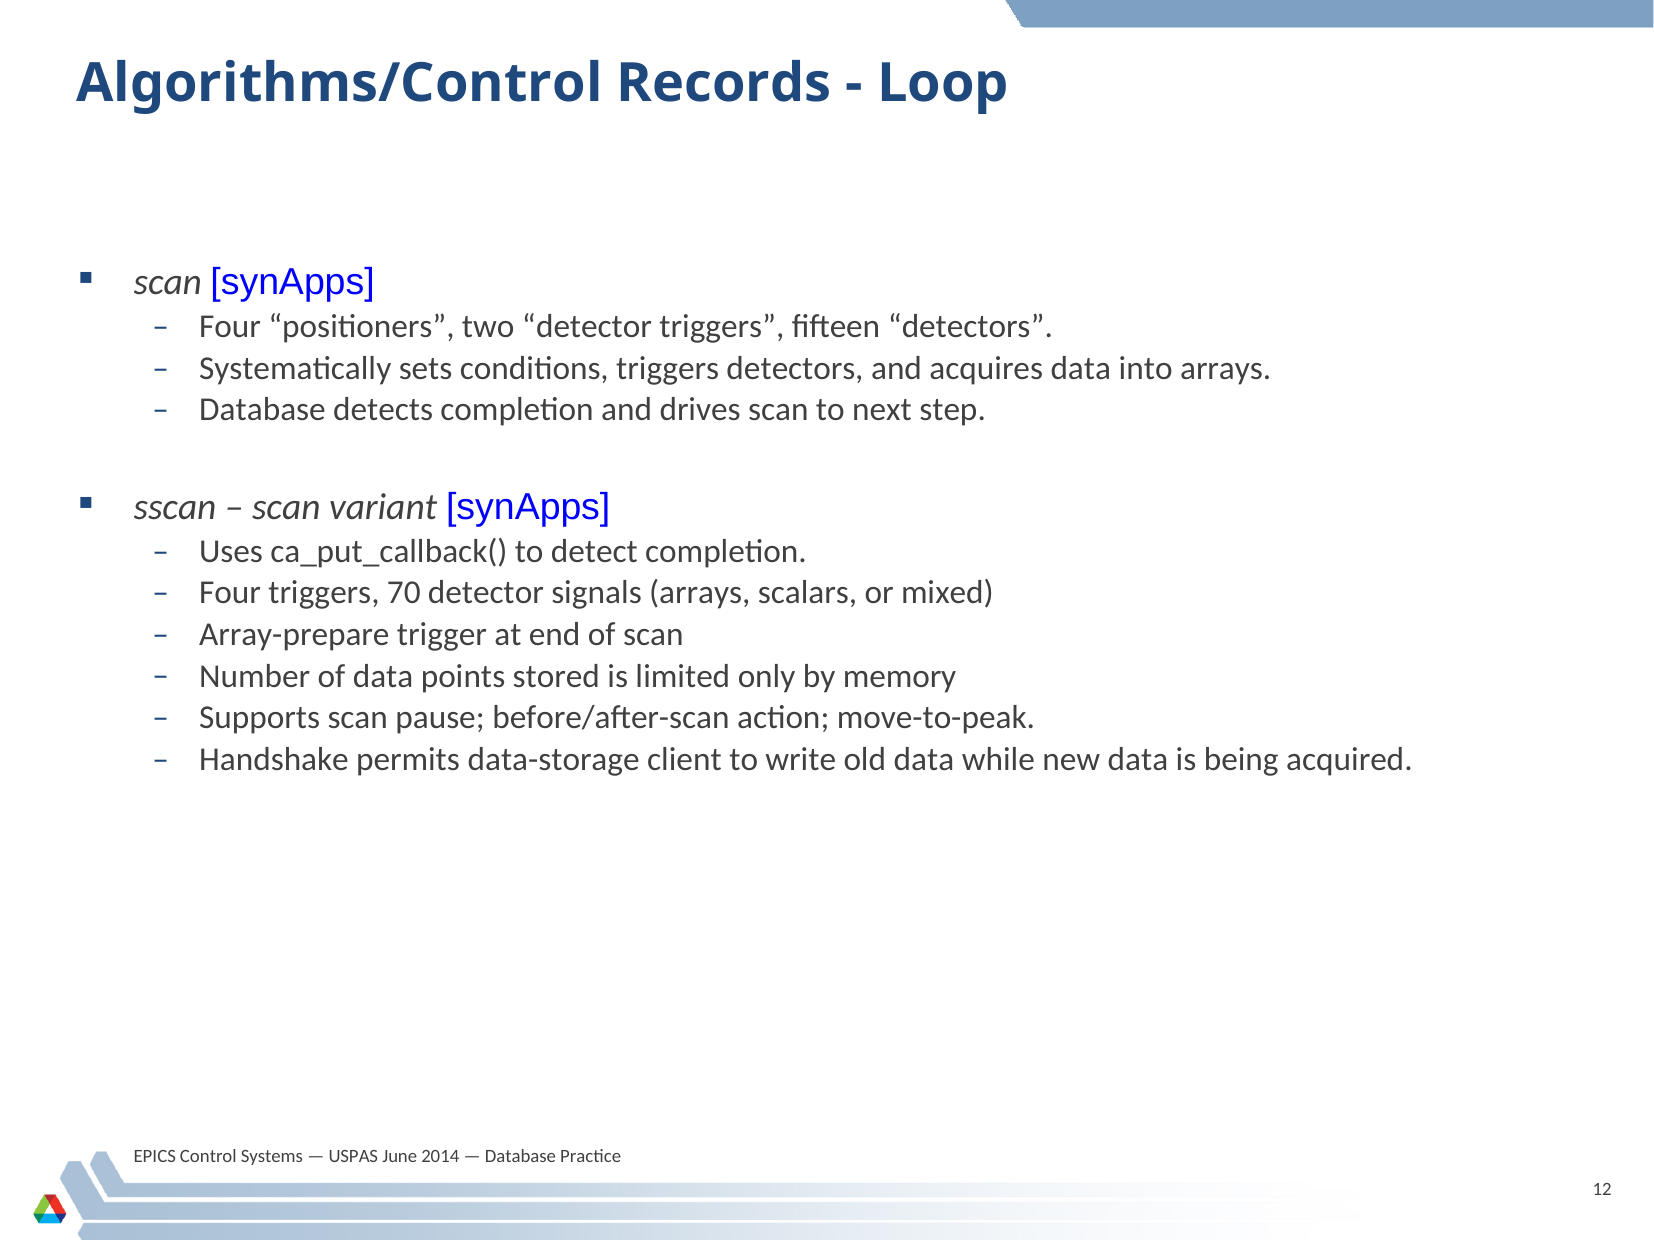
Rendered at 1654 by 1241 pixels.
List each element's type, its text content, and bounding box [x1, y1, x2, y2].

picture [0, 1143, 1654, 1240]
title Algorithms/Control Records - Loop [61, 51, 1500, 123]
list scan [synApps] Four “positioners”, two “detector triggers”, fifteen “detectors”. Systematically sets conditions, triggers detectors, and acquires data into arrays. Database detects completion and drives scan to next step. sscan – scan variant [synApps] Uses ca_put_callback() to detect completion. Four triggers, 70 detector signals (arrays, scalars, or mixed) Array-prepare trigger at end of scan Number of data points stored is limited only by memory Supports scan pause; before/after-scan action; move-to-peak. Handshake permits data-storage client to write old data while new data is being acquired. [62, 253, 1498, 1014]
picture [0, 0, 1654, 29]
